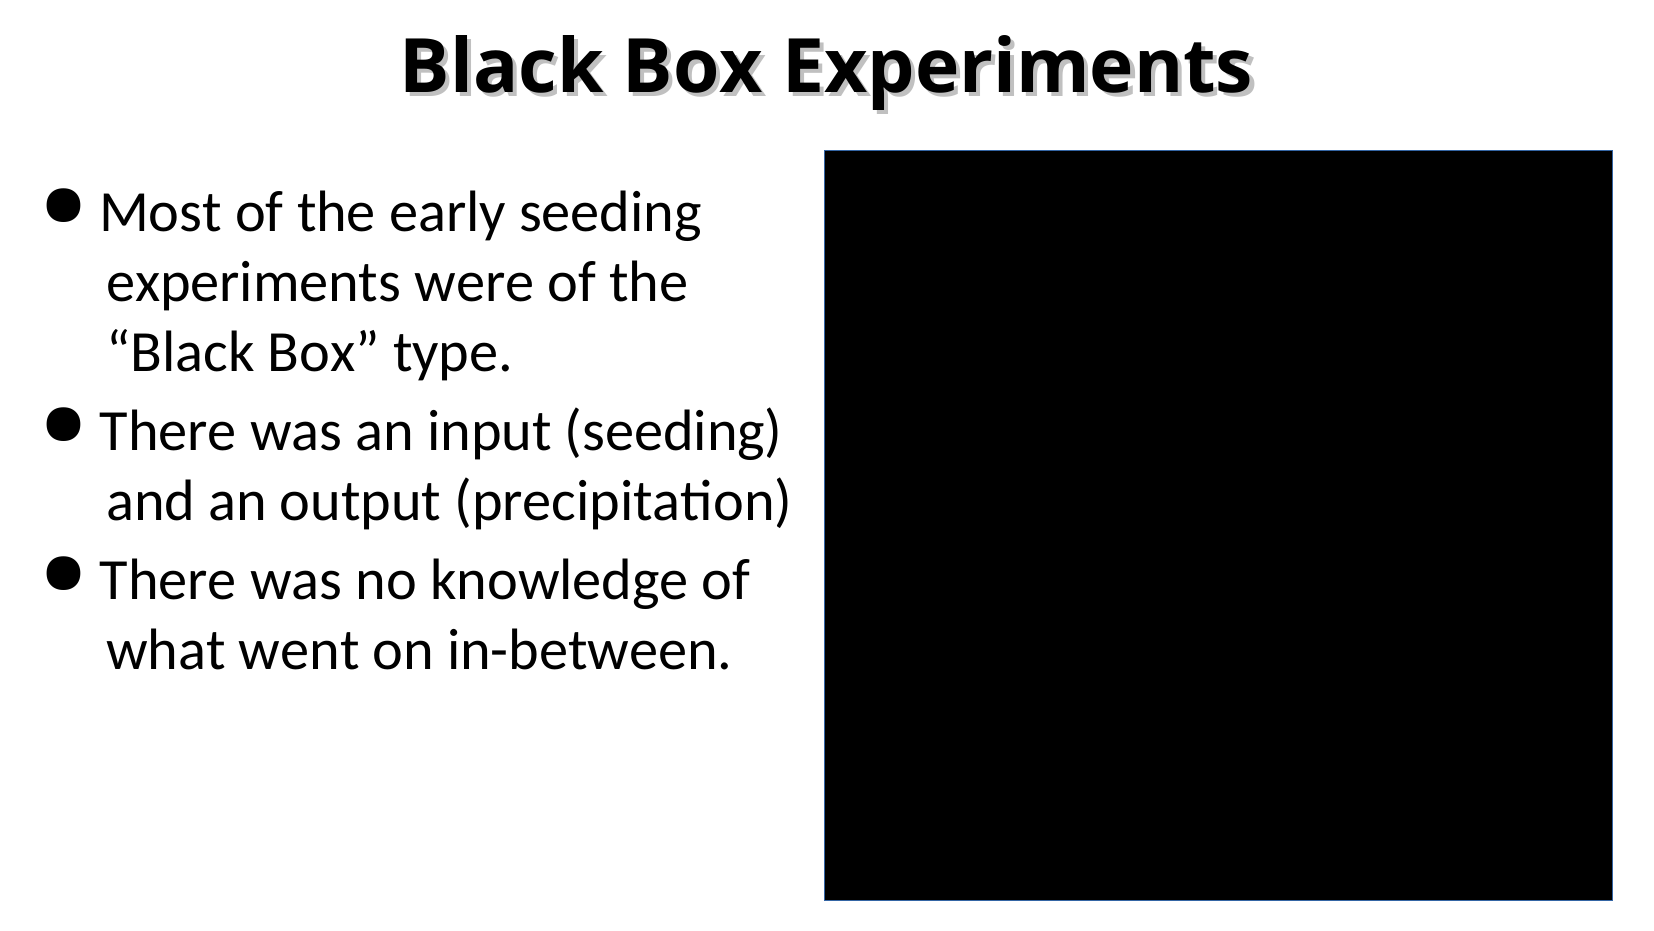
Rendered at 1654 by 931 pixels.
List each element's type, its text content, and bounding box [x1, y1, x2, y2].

text_box Most of the early seeding experiments were of the “Black Box” type. There was an input (seeding) and an output (precipitation) There was no knowledge of what went on in-between. [25, 96, 826, 901]
title Black Box Experiments [0, 11, 1654, 113]
text_box [824, 150, 1613, 901]
